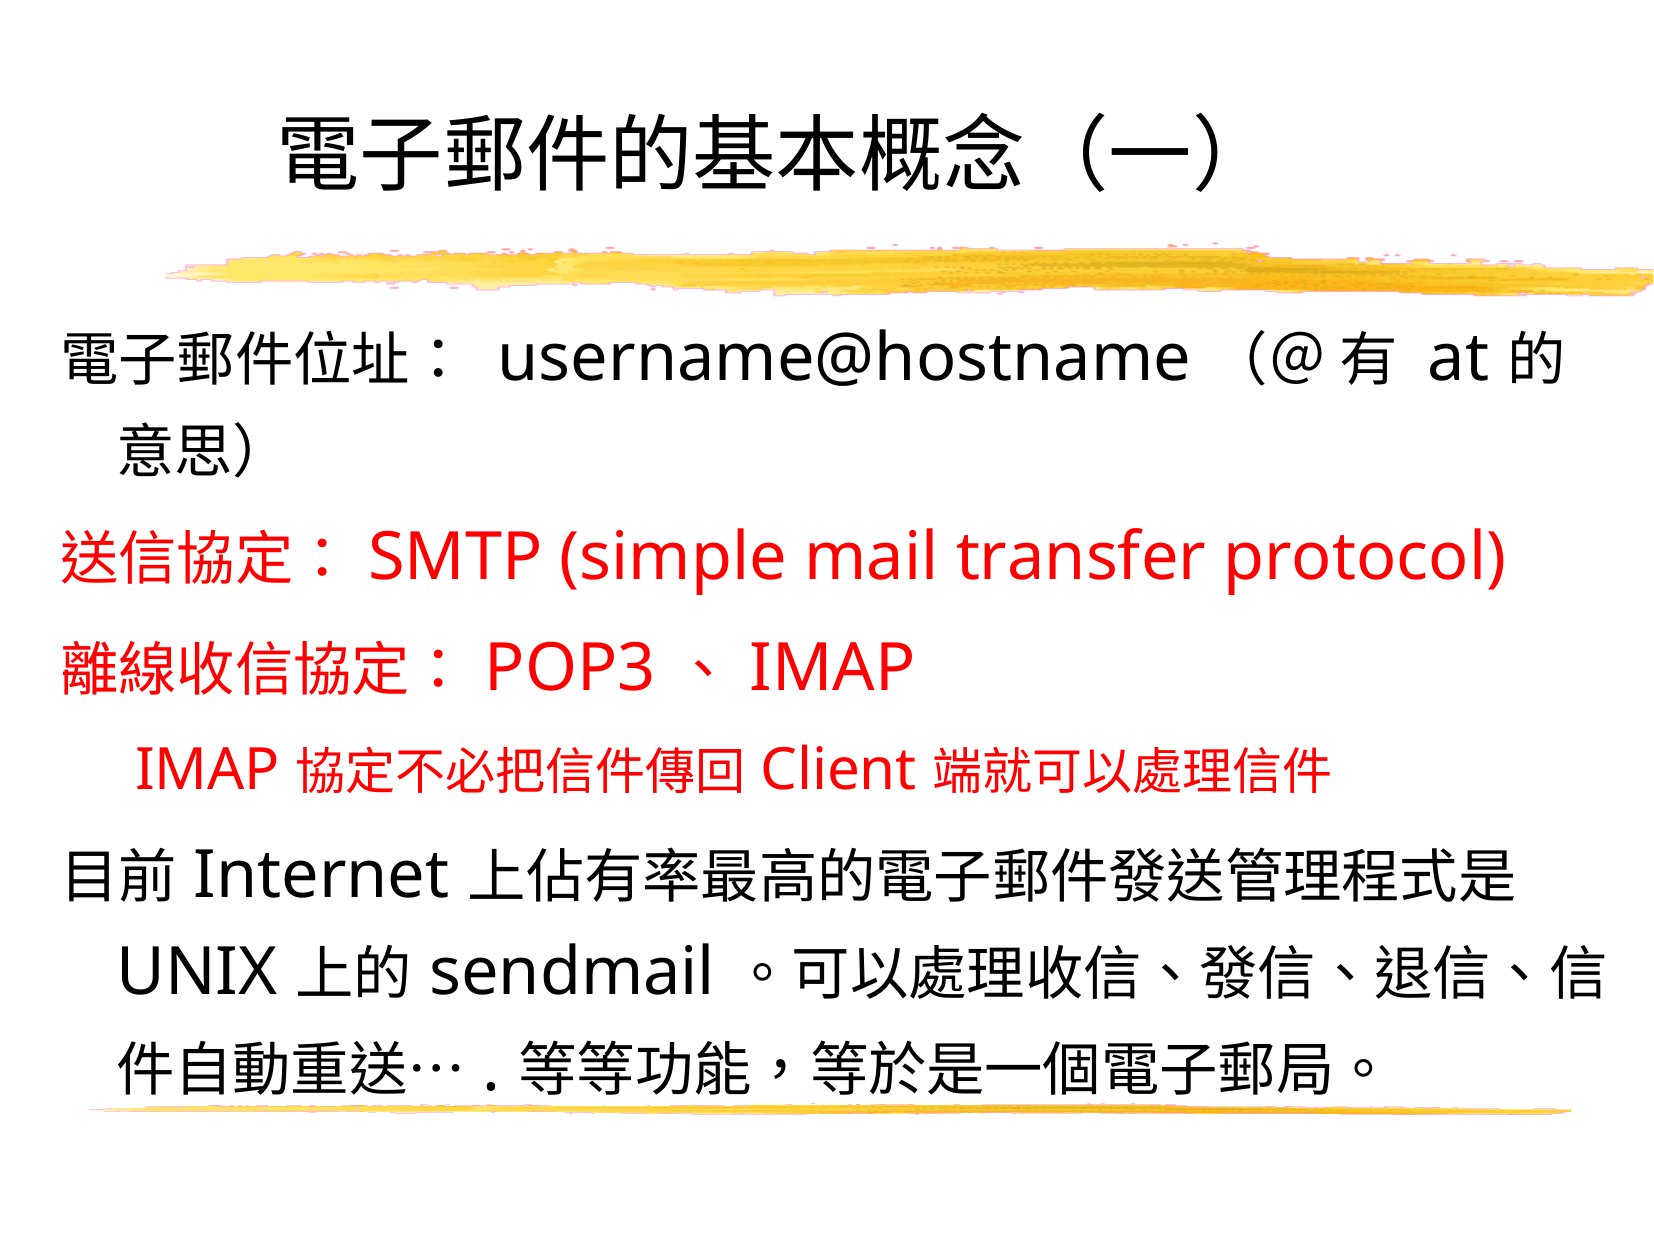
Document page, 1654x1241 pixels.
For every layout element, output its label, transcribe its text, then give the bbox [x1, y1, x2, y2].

title 電子郵件的基本概念（一） [73, 41, 1479, 249]
list 電子郵件位址： username@hostname（＠ 有 at的意思） 送信協定：SMTP (simple mail transfer protocol) 離線收信協定：POP3、IMAP IMAP協定不必把信件傳回Client端就可以處理信件 目前Internet上佔有率最高的電子郵件發送管理程式是UNIX上的sendmail。可以處理收信、發信、退信、信件自動重送….等等功能，等於是一個電子郵局。 [60, 303, 1618, 1191]
picture [165, 237, 1654, 308]
